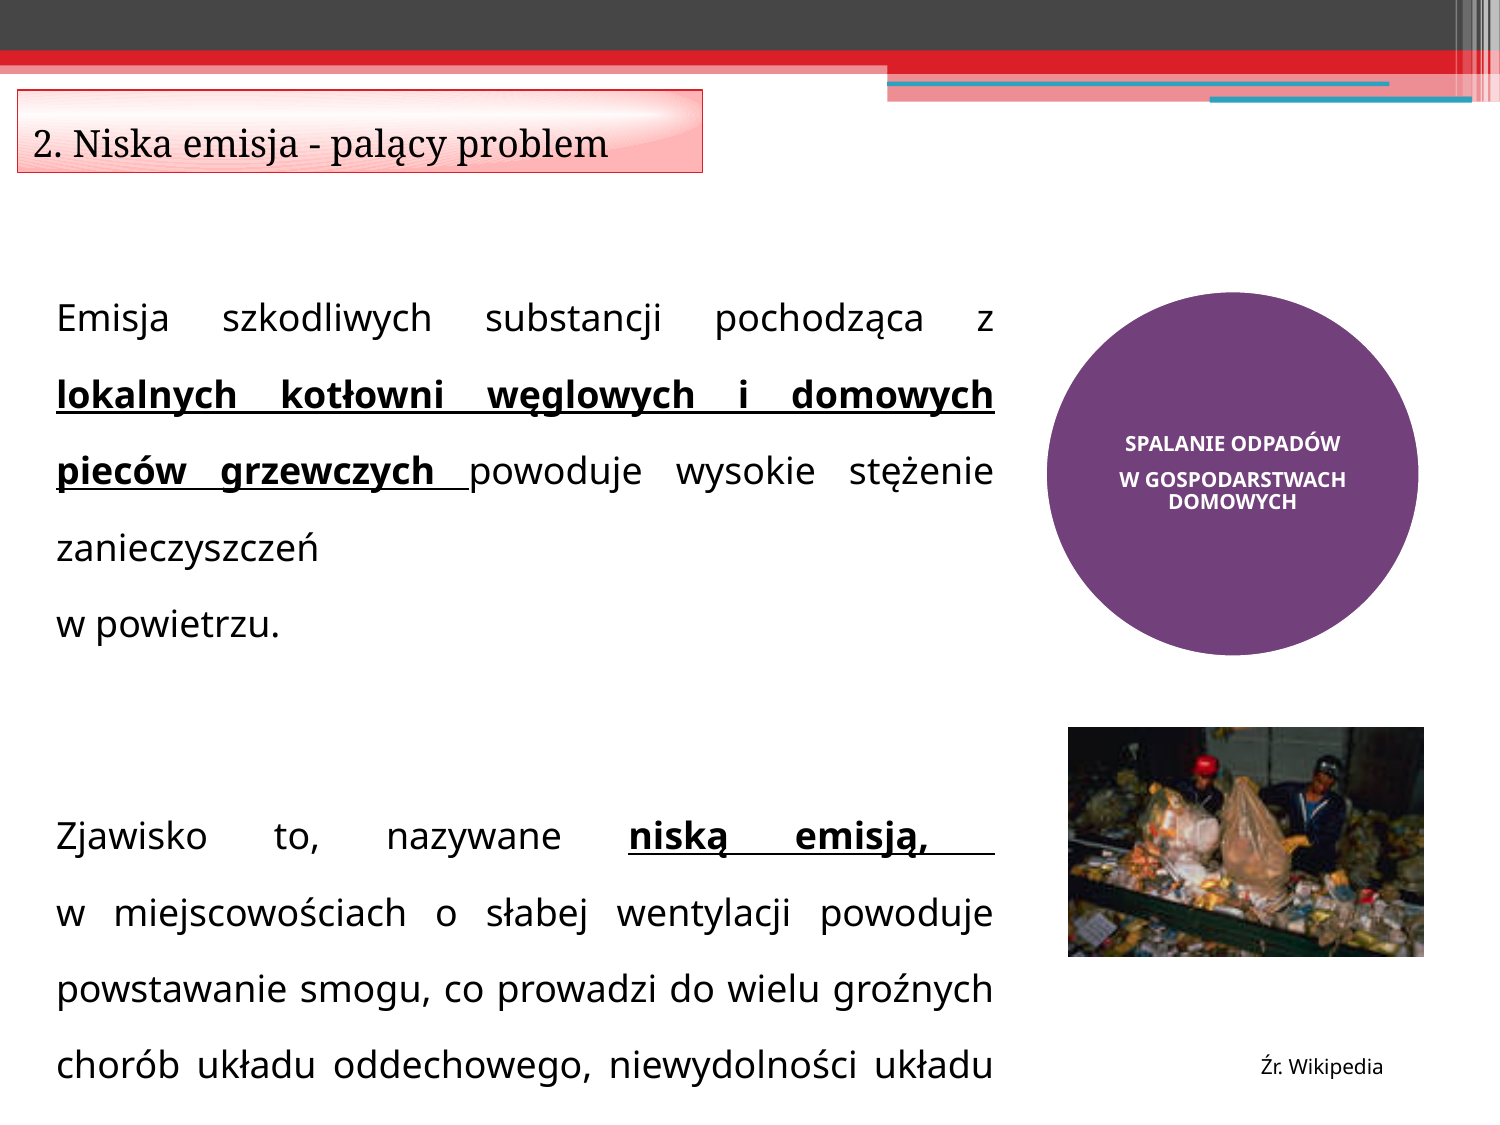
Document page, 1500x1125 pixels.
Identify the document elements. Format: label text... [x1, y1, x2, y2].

text_box SPALANIE ODPADÓW W GOSPODARSTWACH DOMOWYCH [1100, 344, 1366, 604]
picture [1068, 727, 1424, 957]
list Emisja szkodliwych substancji pochodząca z lokalnych kotłowni węglowych i domowych pieców grzewczych powoduje wysokie stężenie zanieczyszczeń w powietrzu. Zjawisko to, nazywane niską emisją, w miejscowościach o słabej wentylacji powoduje powstawanie smogu, co prowadzi do wielu groźnych chorób układu oddechowego, niewydolności układu krążenia, uszkodzeń wątroby, alergii oraz nowotworów. [41, 255, 1010, 1012]
text_box Źr. Wikipedia [1246, 1046, 1424, 1087]
text_box 2. Niska emisja - palący problem [17, 90, 703, 173]
text_box [1366, 345, 1421, 603]
text_box [1045, 290, 1365, 657]
